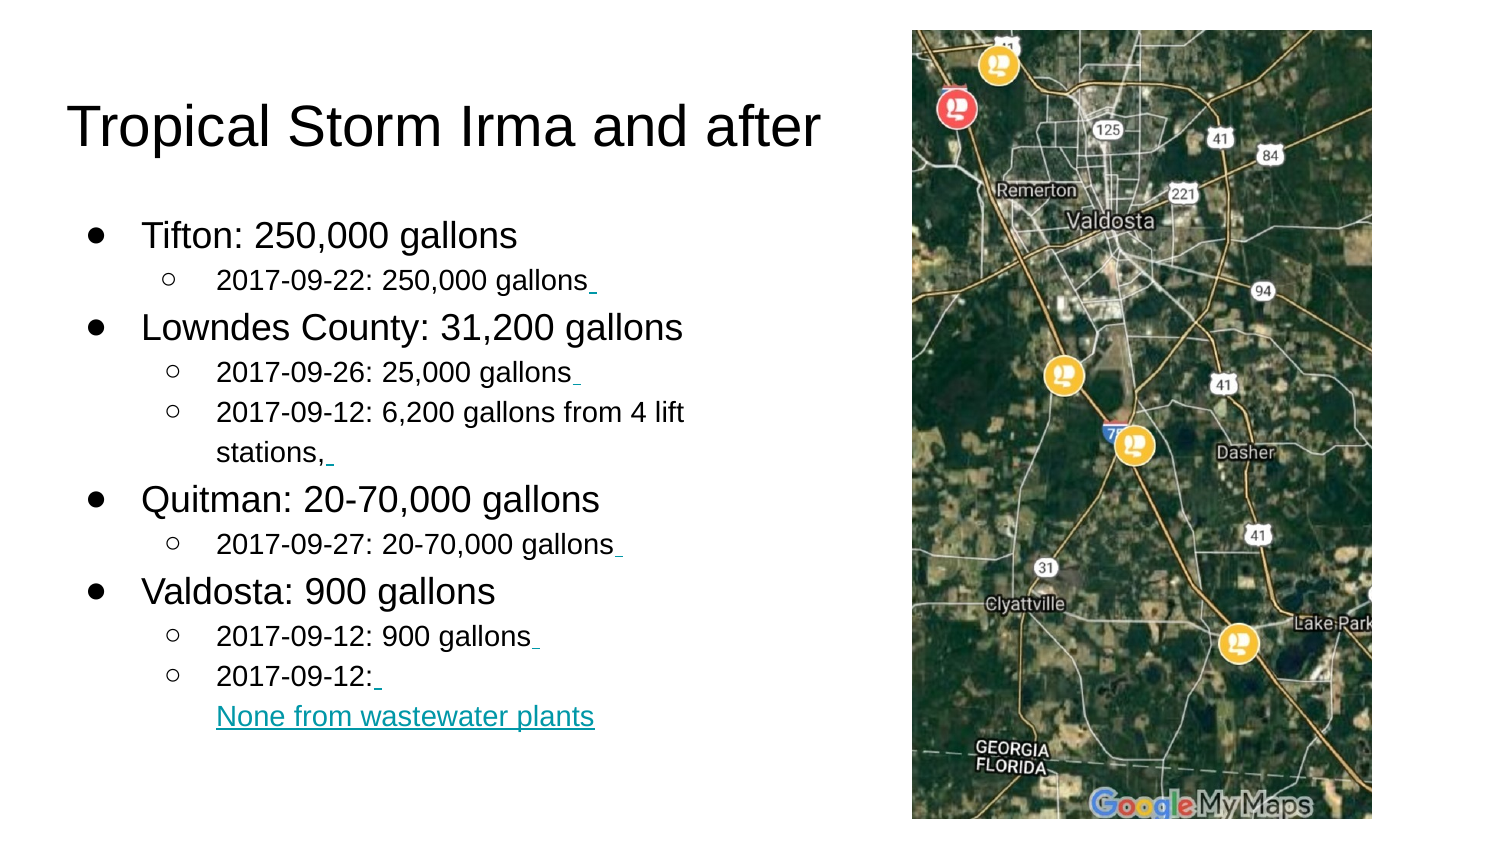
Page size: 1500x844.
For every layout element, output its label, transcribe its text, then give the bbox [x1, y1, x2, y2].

picture [912, 30, 1372, 819]
list Tifton: 250,000 gallons 2017-09-22: 250,000 gallons Lowndes County: 31,200 gallons 2017-09-26: 25,000 gallons 2017-09-12: 6,200 gallons from 4 lift stations, Quitman: 20-70,000 gallons 2017-09-27: 20-70,000 gallons Valdosta: 900 gallons 2017-09-12: 900 gallons 2017-09-12: None from wastewater plants [51, 189, 750, 750]
title Tropical Storm Irma and after [51, 72, 879, 167]
